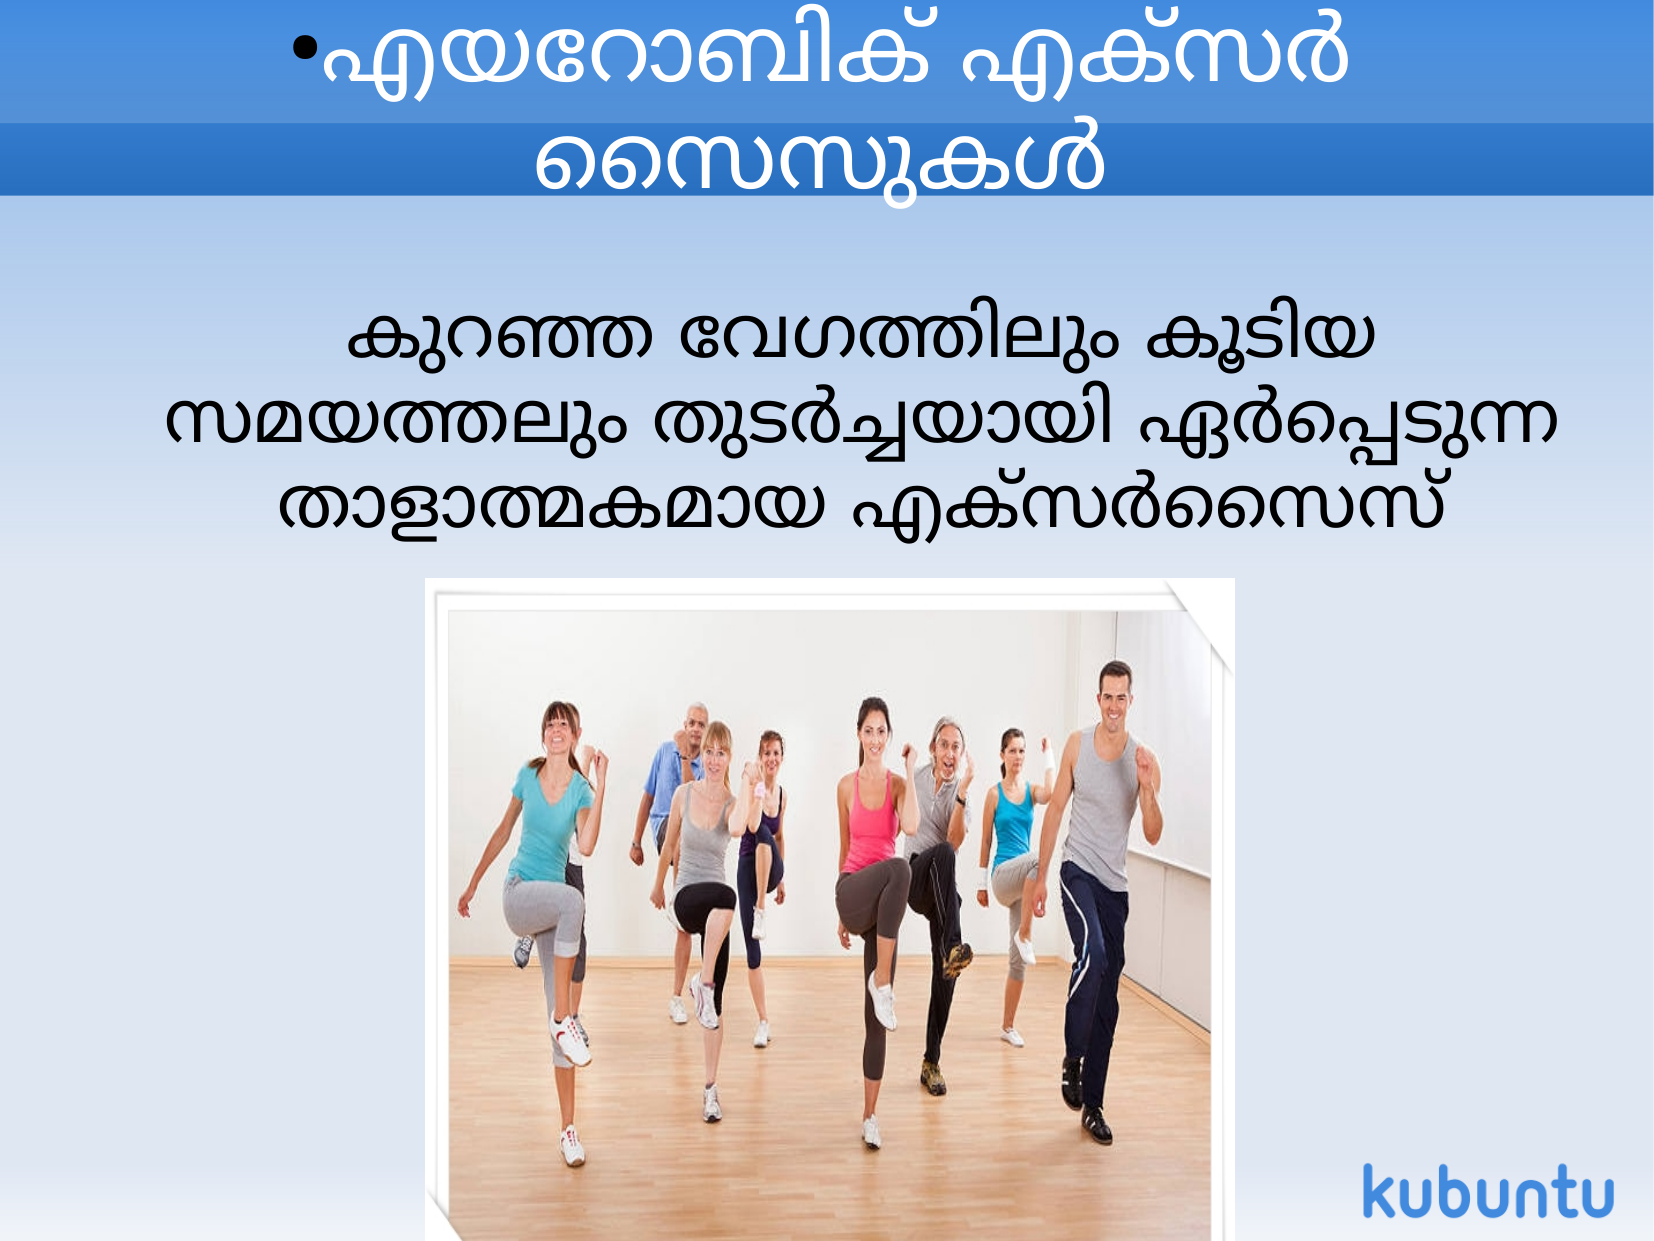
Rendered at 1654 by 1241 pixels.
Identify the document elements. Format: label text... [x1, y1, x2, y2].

picture [0, 0, 1654, 1241]
title എയറോബിക് എക്സര്‍സൈസുകള്‍ [76, 0, 1565, 208]
list കുറഞ്ഞ വേഗത്തിലും കൂടിയ സമയത്തലും തുടര്‍ച്ചയായി ഏര്‍പ്പെടുന്ന താളാത്മകമായ എക്സര്‍സൈസ് [82, 290, 1571, 1109]
